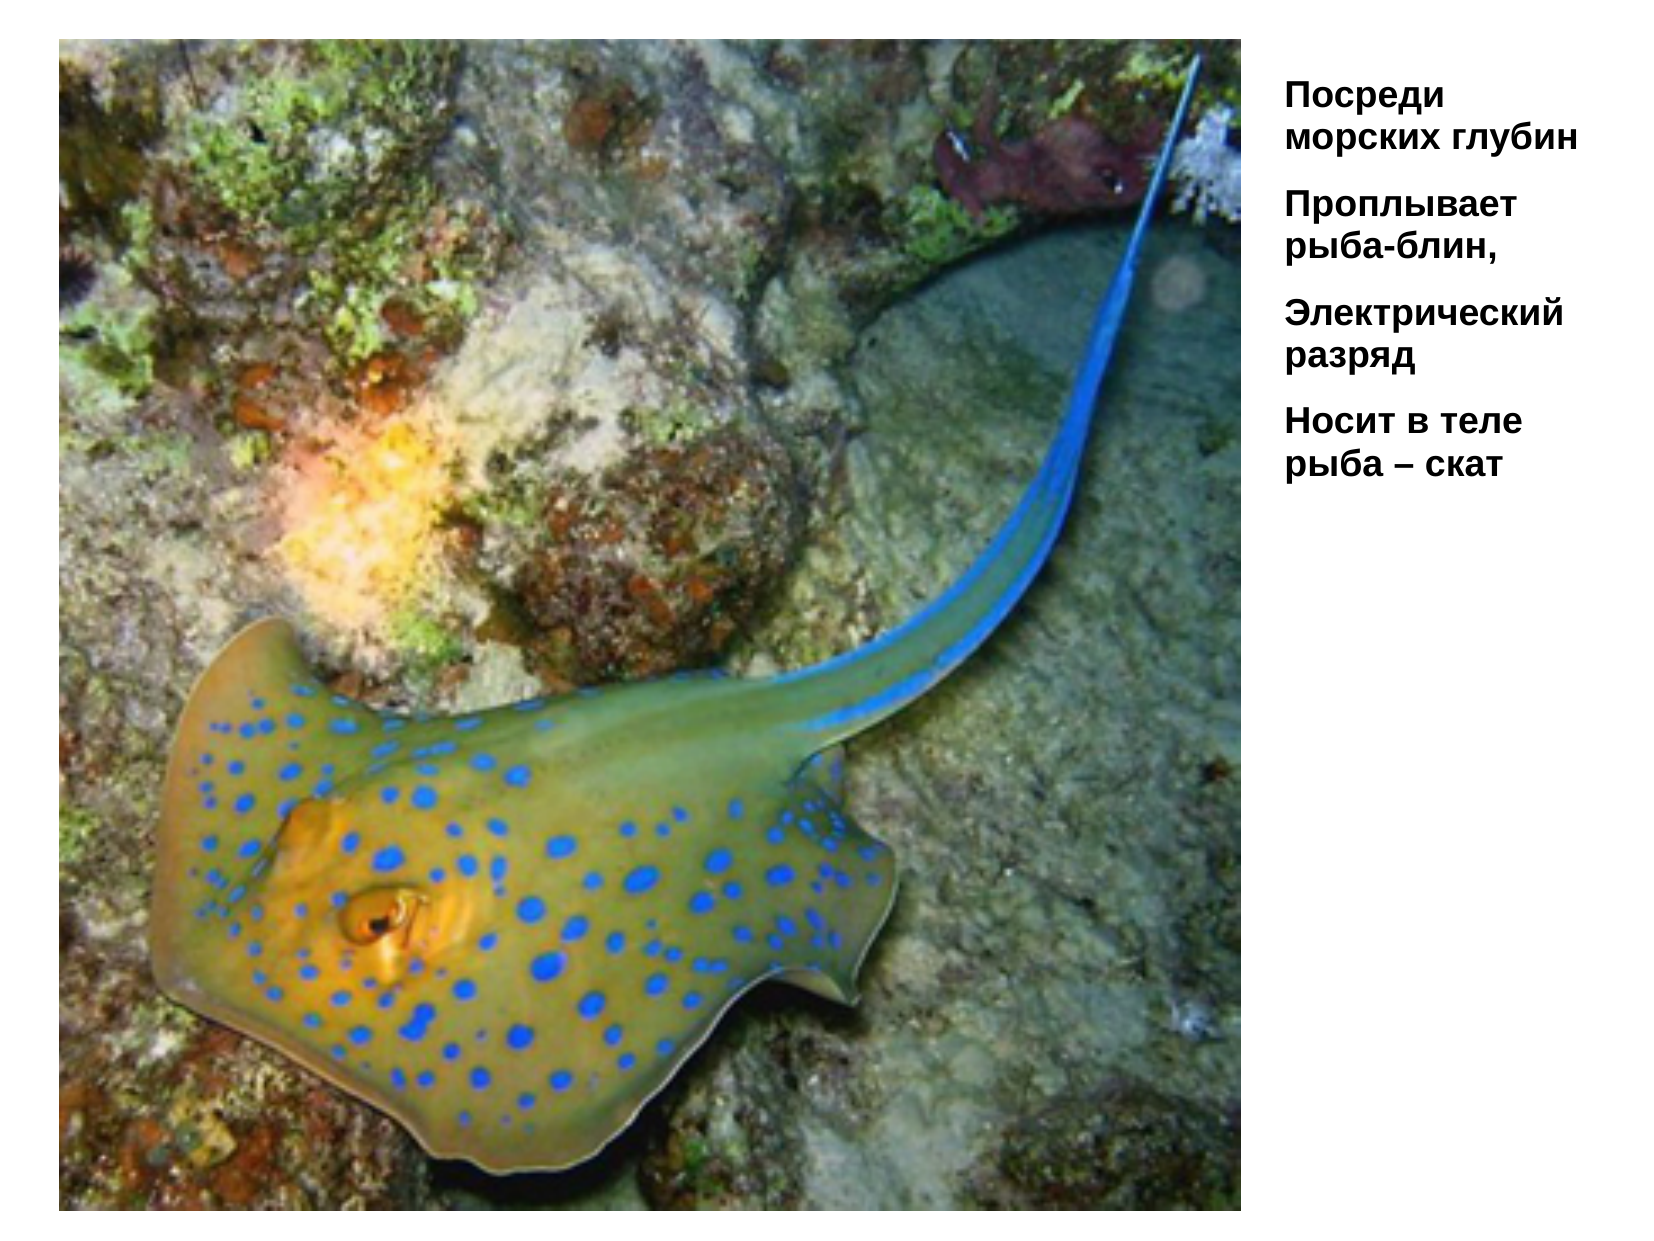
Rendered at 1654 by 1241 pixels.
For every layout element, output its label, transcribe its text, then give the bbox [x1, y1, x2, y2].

picture [59, 39, 1241, 1211]
text_box Посреди морских глубин Проплывает рыба-блин, Электрический разряд Носит в теле рыба – скат [1269, 66, 1595, 1034]
